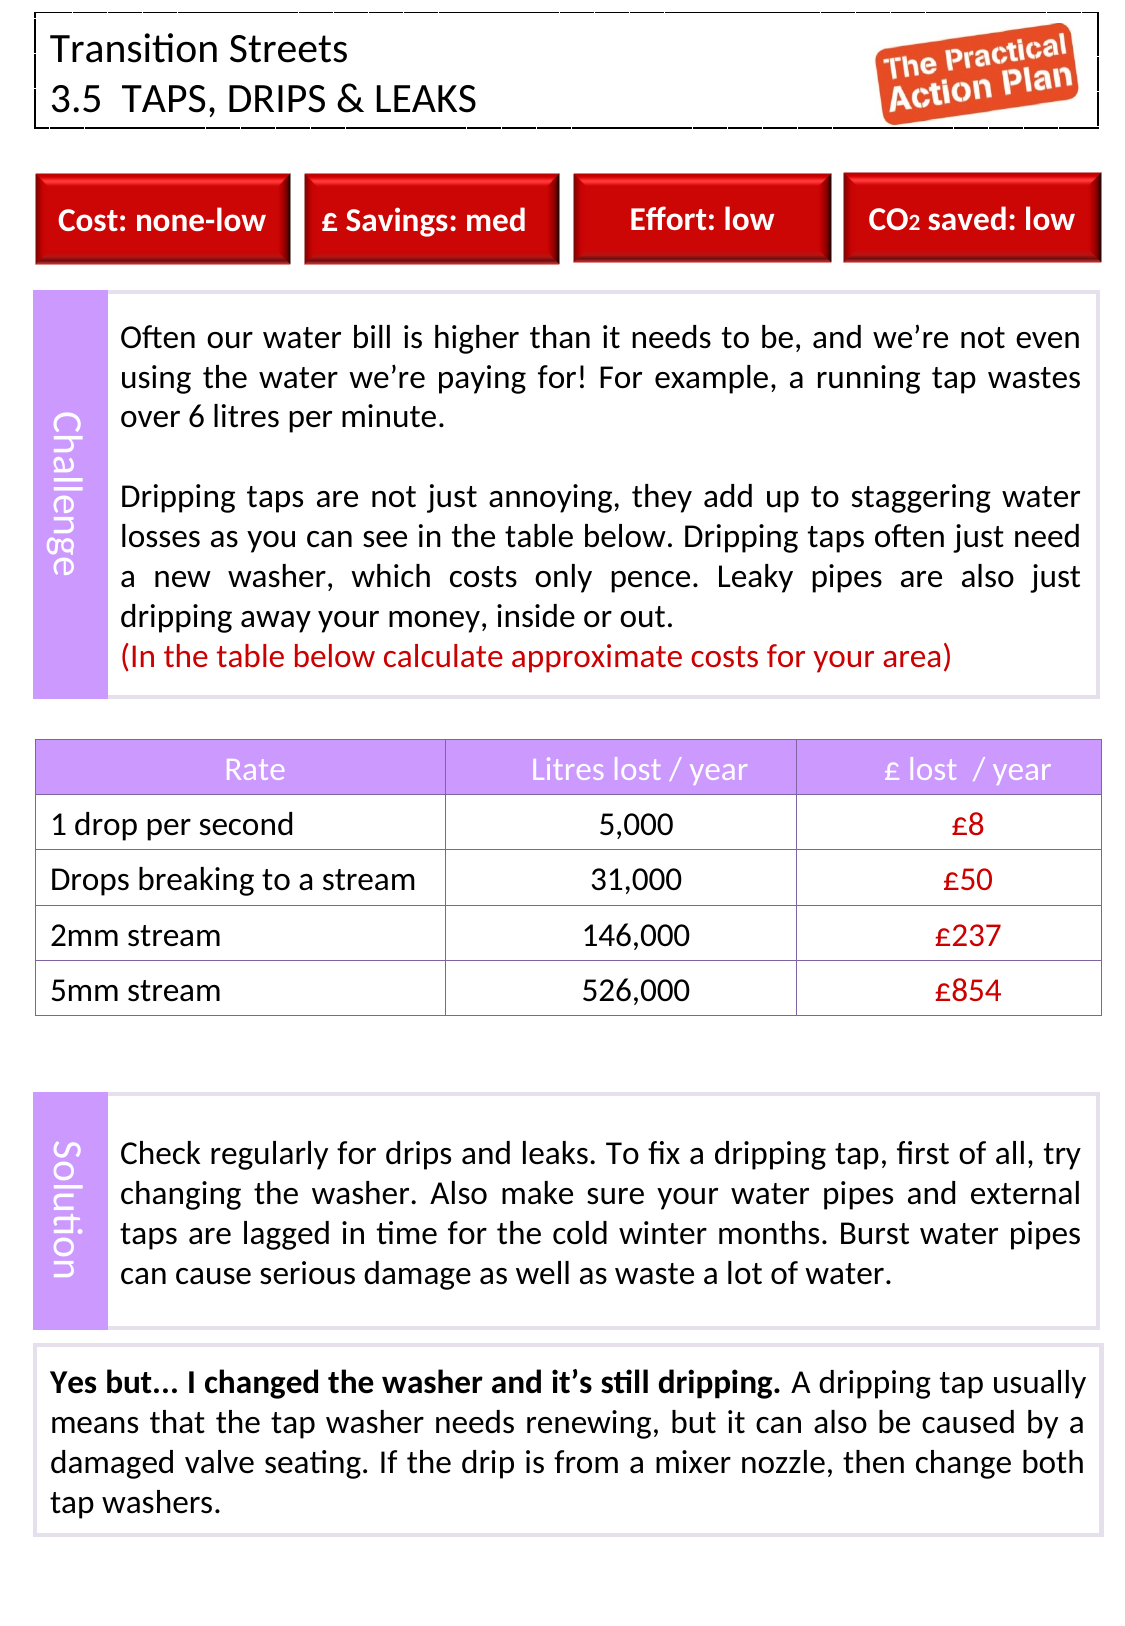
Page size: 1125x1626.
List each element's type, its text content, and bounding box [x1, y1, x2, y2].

table_cell 31,000 [446, 850, 796, 905]
text_box Cost: none-low [35, 173, 290, 263]
picture [302, 171, 561, 266]
text_box Effort: low [575, 172, 830, 262]
text_box Check regularly for drips and leaks. To fix a dripping tap, first of all, try changing the washer. Also make sure your water pipes and external taps are lagged in time for the cold winter months. Burst water pipes can cause serious damage as well as waste a lot of water. [107, 1093, 1098, 1329]
text_box Often our water bill is higher than it needs to be, and we’re not even using the water we’re paying for! For example, a running tap wastes over 6 litres per minute. Dripping taps are not just annoying, they add up to staggering water losses as you can see in the table below. Dripping taps often just need a new washer, which costs only pence. Leaky pipes are also just dripping away your money, inside or out. (In the table below calculate approximate costs for your area) [107, 291, 1098, 697]
table_cell Drops breaking to a stream [36, 850, 445, 905]
table_header £ lost / year [797, 740, 1101, 794]
table_cell £8 [797, 795, 1101, 849]
table_cell 2mm stream [36, 906, 445, 960]
text_box Transition Streets 3.5 TAPS, DRIPS & LEAKS [35, 12, 1099, 129]
table_cell £237 [797, 906, 1101, 960]
table_cell 1 drop per second [36, 795, 445, 849]
table_header Litres lost / year [446, 740, 796, 794]
text_box CO2 saved: low [844, 172, 1100, 262]
picture [33, 171, 292, 266]
table_cell 5mm stream [36, 961, 445, 1015]
picture [841, 170, 1103, 265]
table_header Rate [36, 740, 445, 794]
table_cell 526,000 [446, 961, 796, 1015]
table_cell £50 [797, 850, 1101, 905]
picture [571, 171, 833, 265]
text_box Yes but... I changed the washer and it’s still dripping. A dripping tap usually means that the tap washer needs renewing, but it can also be caused by a damaged valve seating. If the drip is from a mixer nozzle, then change both tap washers. [35, 1345, 1102, 1536]
table_cell 5,000 [446, 795, 796, 849]
text_box Challenge [35, 291, 107, 697]
text_box Solution [35, 1093, 107, 1329]
text_box £ Savings: med [304, 173, 559, 263]
table_cell 146,000 [446, 906, 796, 960]
table_cell £854 [797, 961, 1101, 1015]
